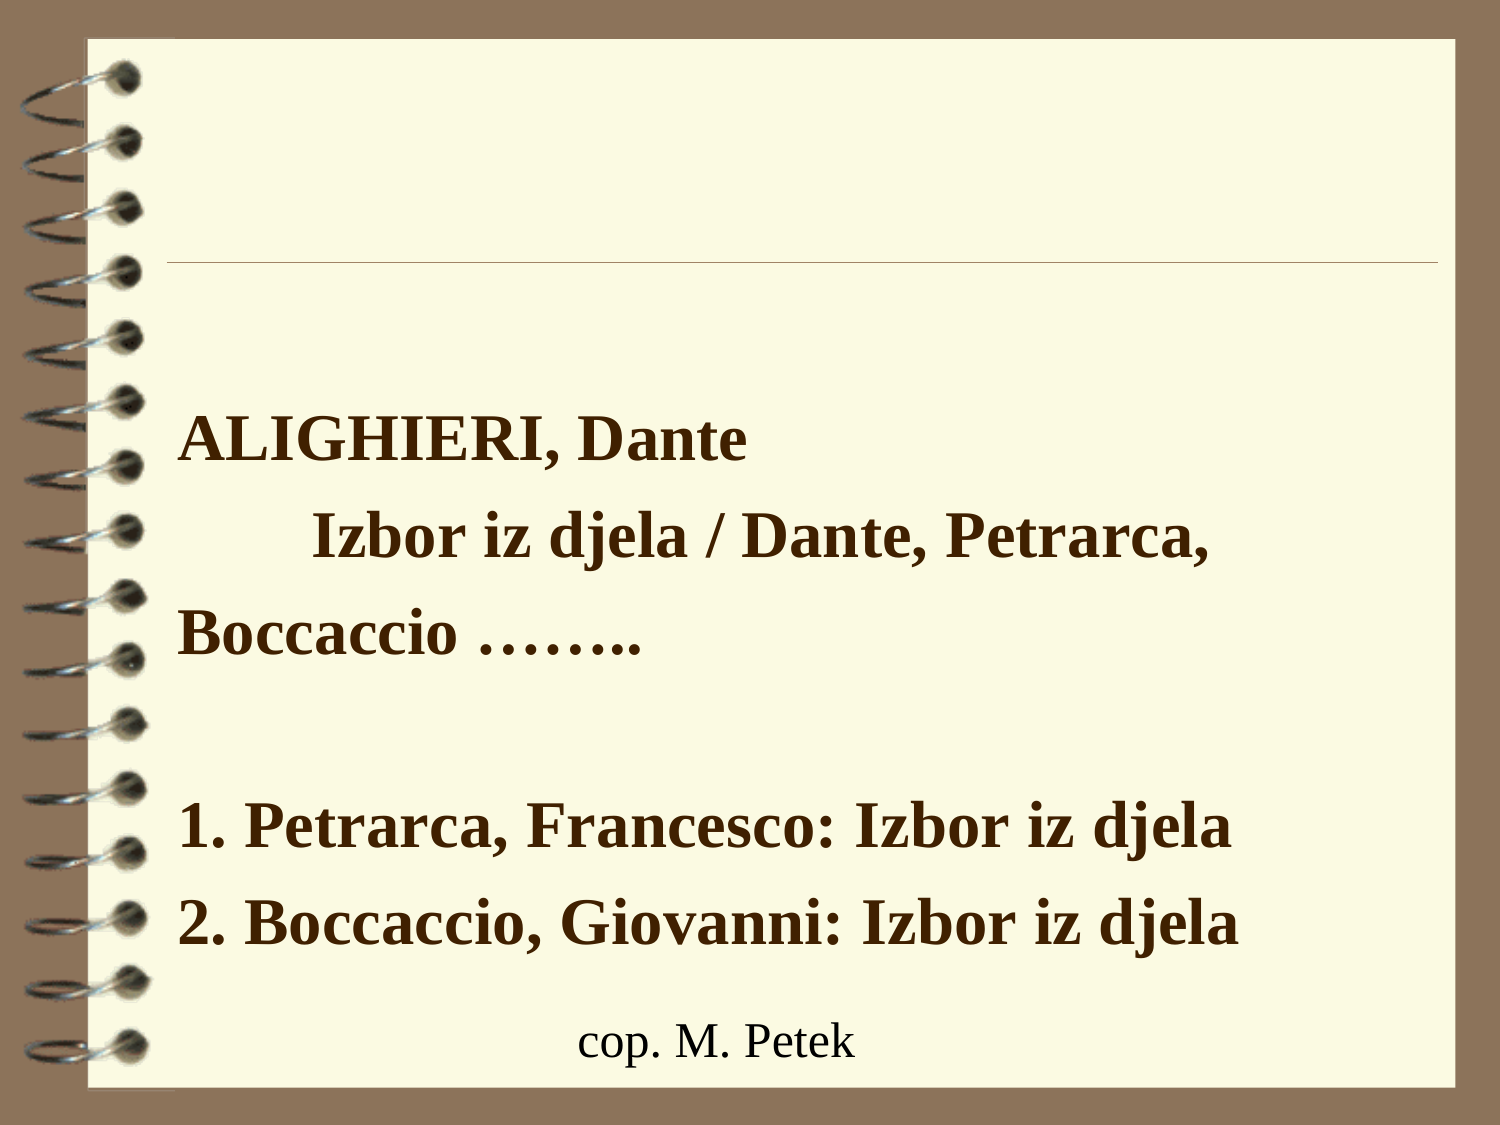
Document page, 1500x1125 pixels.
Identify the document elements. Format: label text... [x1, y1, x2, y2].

list ALIGHIERI, Dante Izbor iz djela / Dante, Petrarca, Boccaccio …….. 1. Petrarca, Francesco: Izbor iz djela 2. Boccaccio, Giovanni: Izbor iz djela [162, 299, 1438, 976]
picture [0, 0, 175, 1125]
